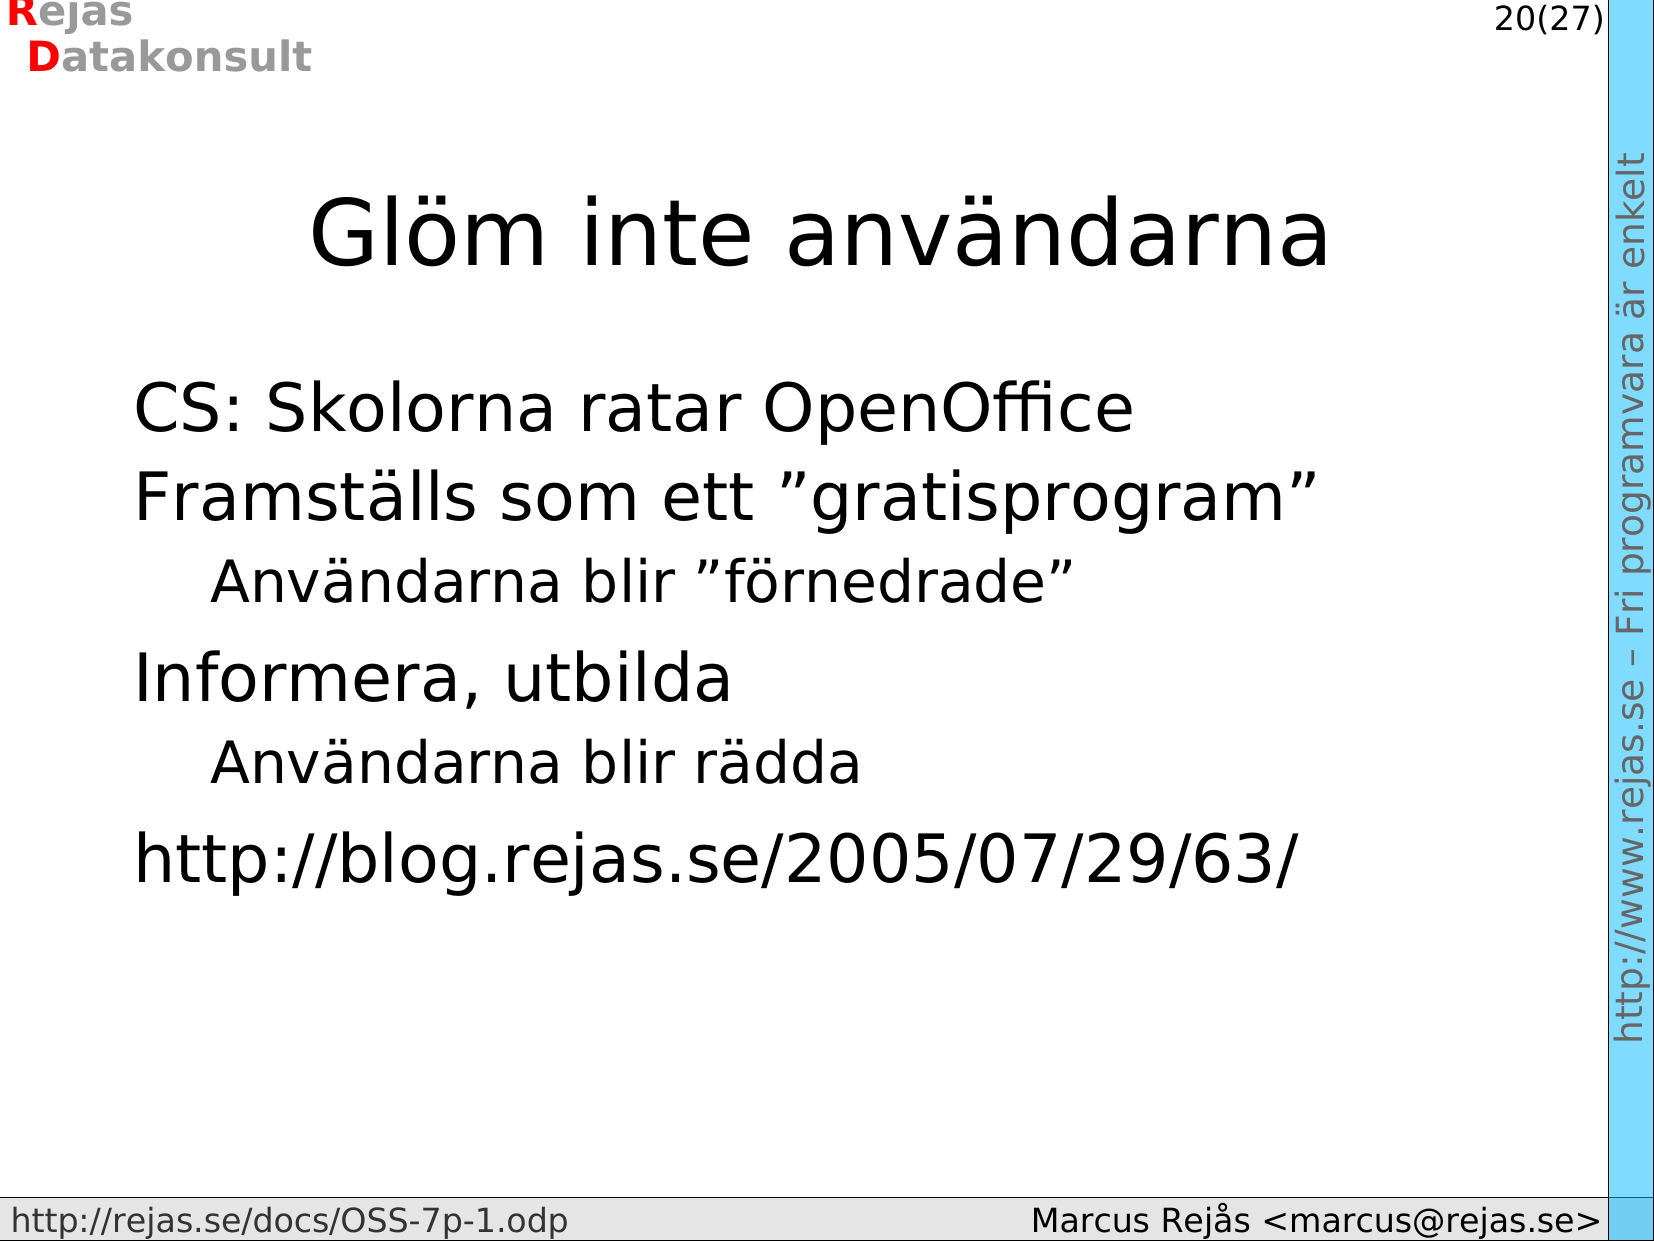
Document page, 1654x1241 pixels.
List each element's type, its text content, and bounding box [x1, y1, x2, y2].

title Glöm inte användarna [115, 130, 1528, 338]
list CS: Skolorna ratar OpenOffice Framställs som ett ”gratisprogram” Användarna blir ”förnedrade” Informera, utbilda Användarna blir rädda http://blog.rejas.se/2005/07/29/63/ [115, 368, 1528, 1165]
